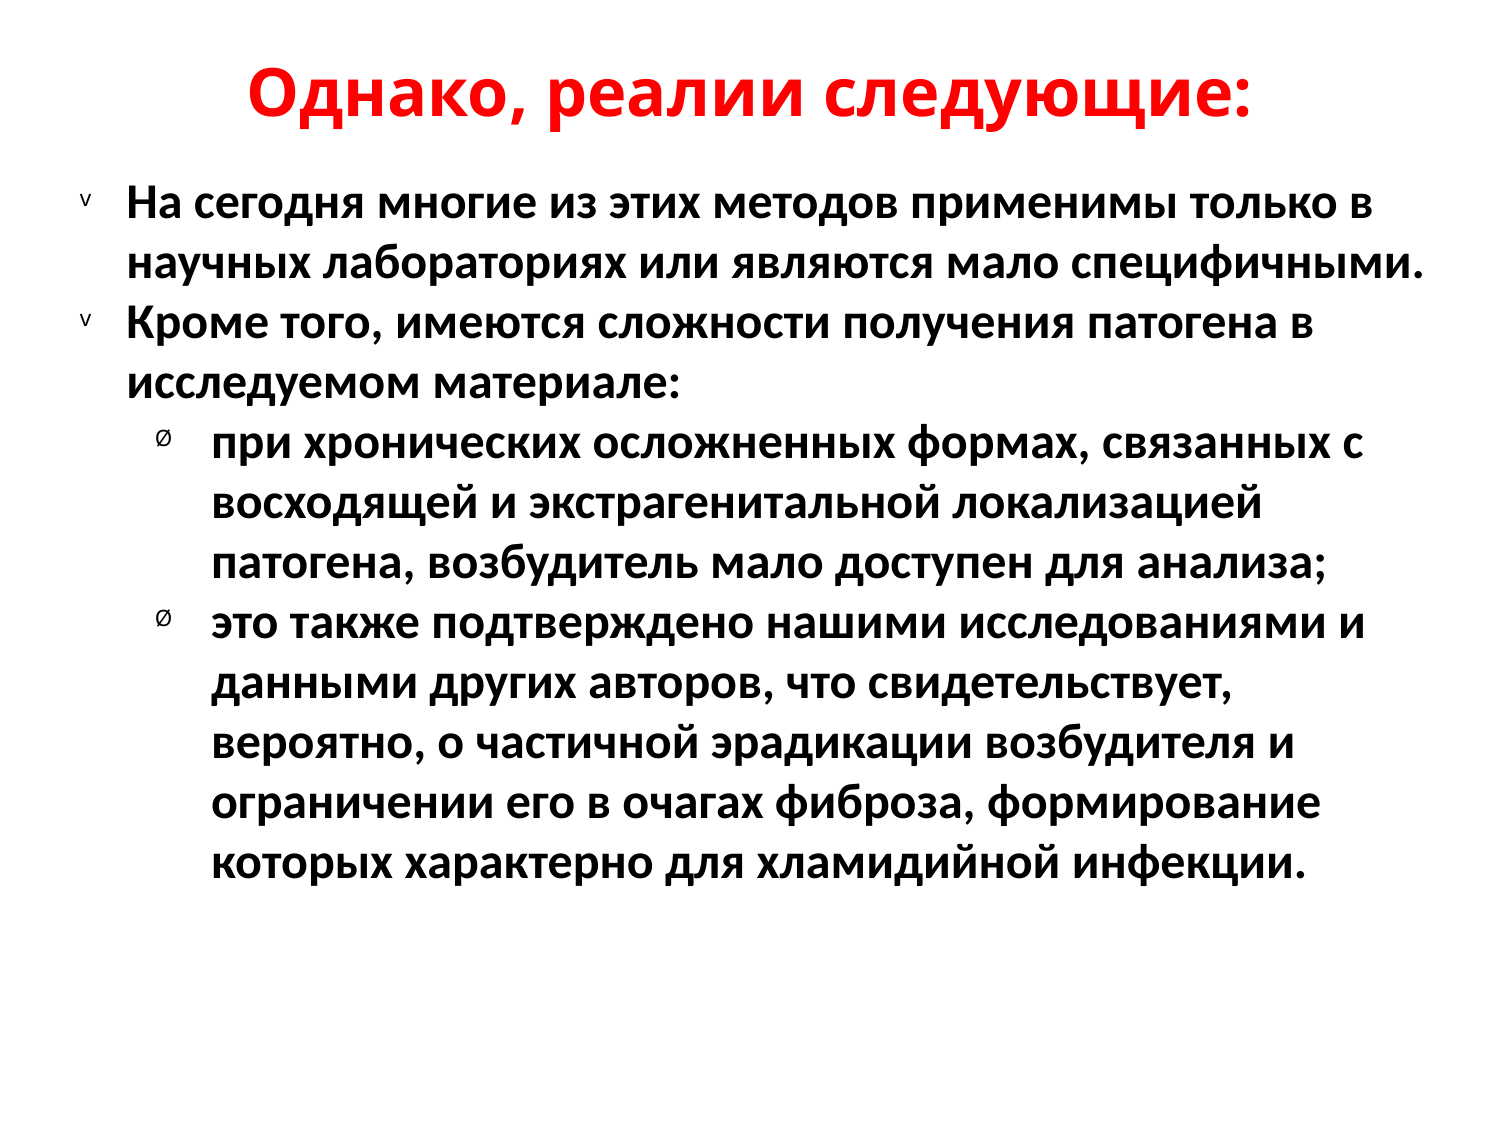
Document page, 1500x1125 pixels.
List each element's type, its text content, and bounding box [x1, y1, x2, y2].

subtitle На сегодня многие из этих методов применимы только в научных лабораториях или являются мало специфичными. Кроме того, имеются сложности получения патогена в исследуемом материале: при хронических осложненных формах, связанных с восходящей и экстрагенитальной локализацией патогена, возбудитель мало доступен для анализа; это также подтверждено нашими исследованиями и данными других авторов, что свидетельствует, вероятно, о частичной эрадикации возбудителя и ограничении его в очагах фиброза, формирование которых харак­терно для хламидийной инфекции. [64, 160, 1447, 1071]
title Однако, реалии следующие: [112, 42, 1388, 138]
